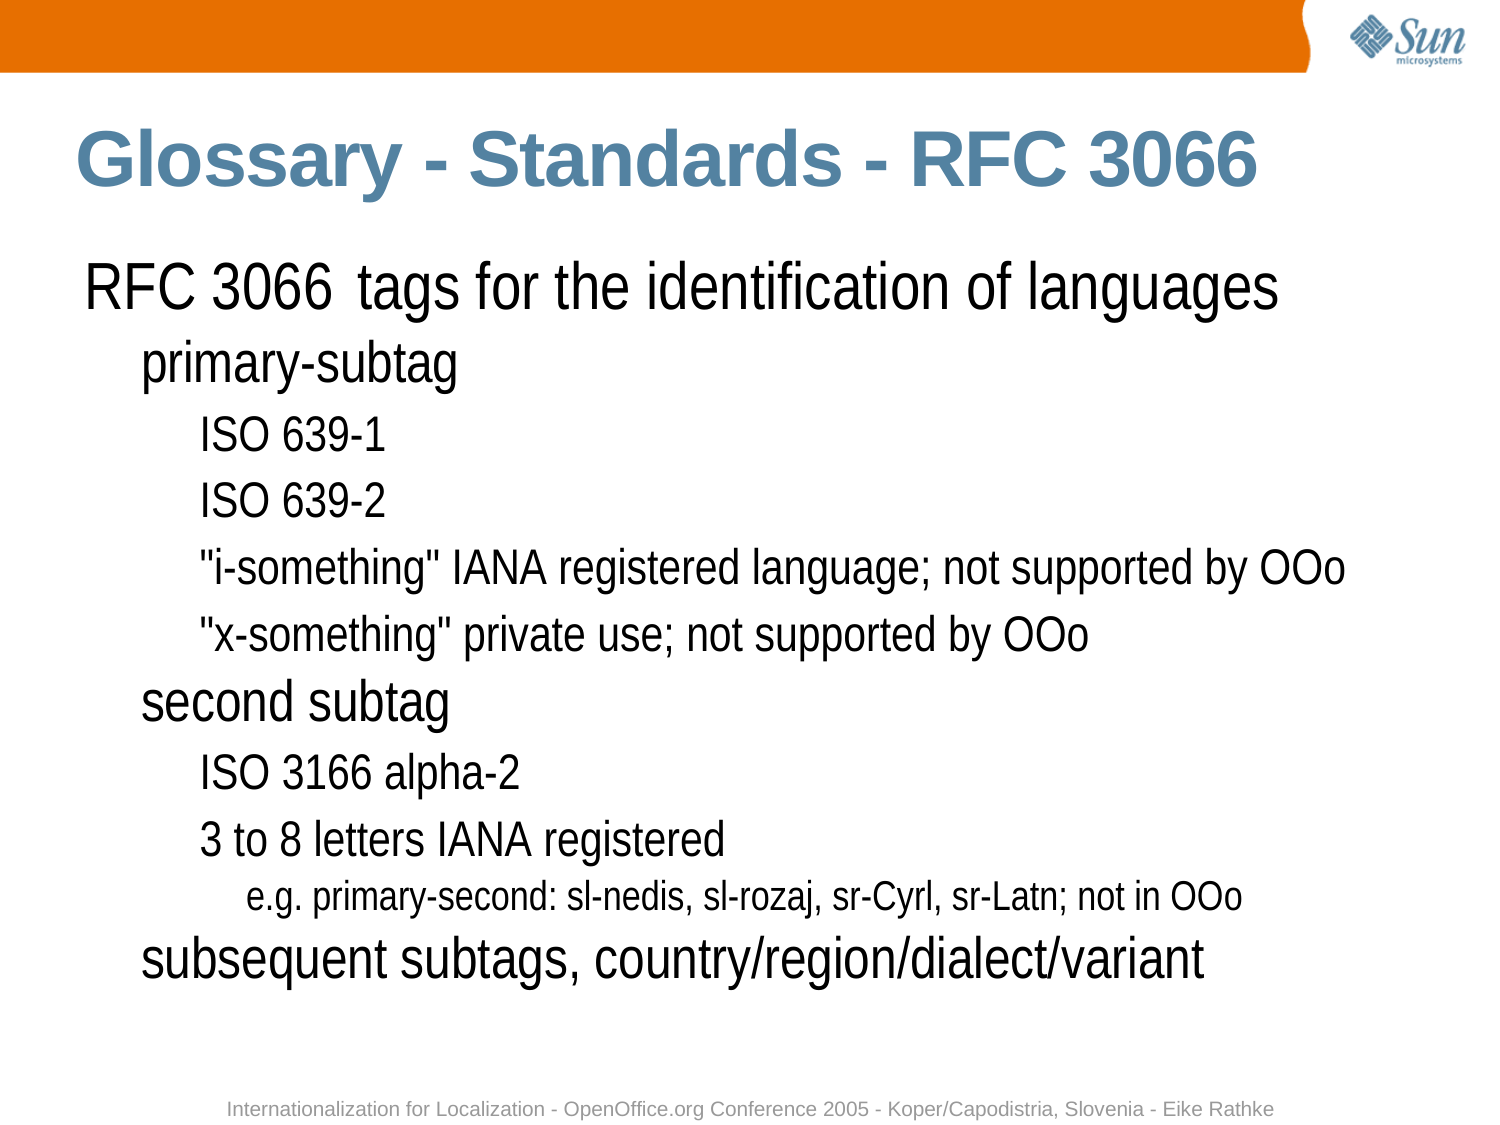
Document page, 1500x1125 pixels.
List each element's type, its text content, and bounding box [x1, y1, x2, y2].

picture [0, 0, 1500, 75]
list RFC 3066 tags for the identification of languages primary-subtag ISO 639-1 ISO 639-2 "i-something" IANA registered language; not supported by OOo "x-something" private use; not supported by OOo second subtag ISO 3166 alpha-2 3 to 8 letters IANA registered e.g. primary-second: sl-nedis, sl-rozaj, sr-Cyrl, sr-Latn; not in OOo subsequent subtags, country/region/dialect/variant [64, 257, 1402, 1017]
title Glossary - Standards - RFC 3066 [75, 122, 1438, 228]
